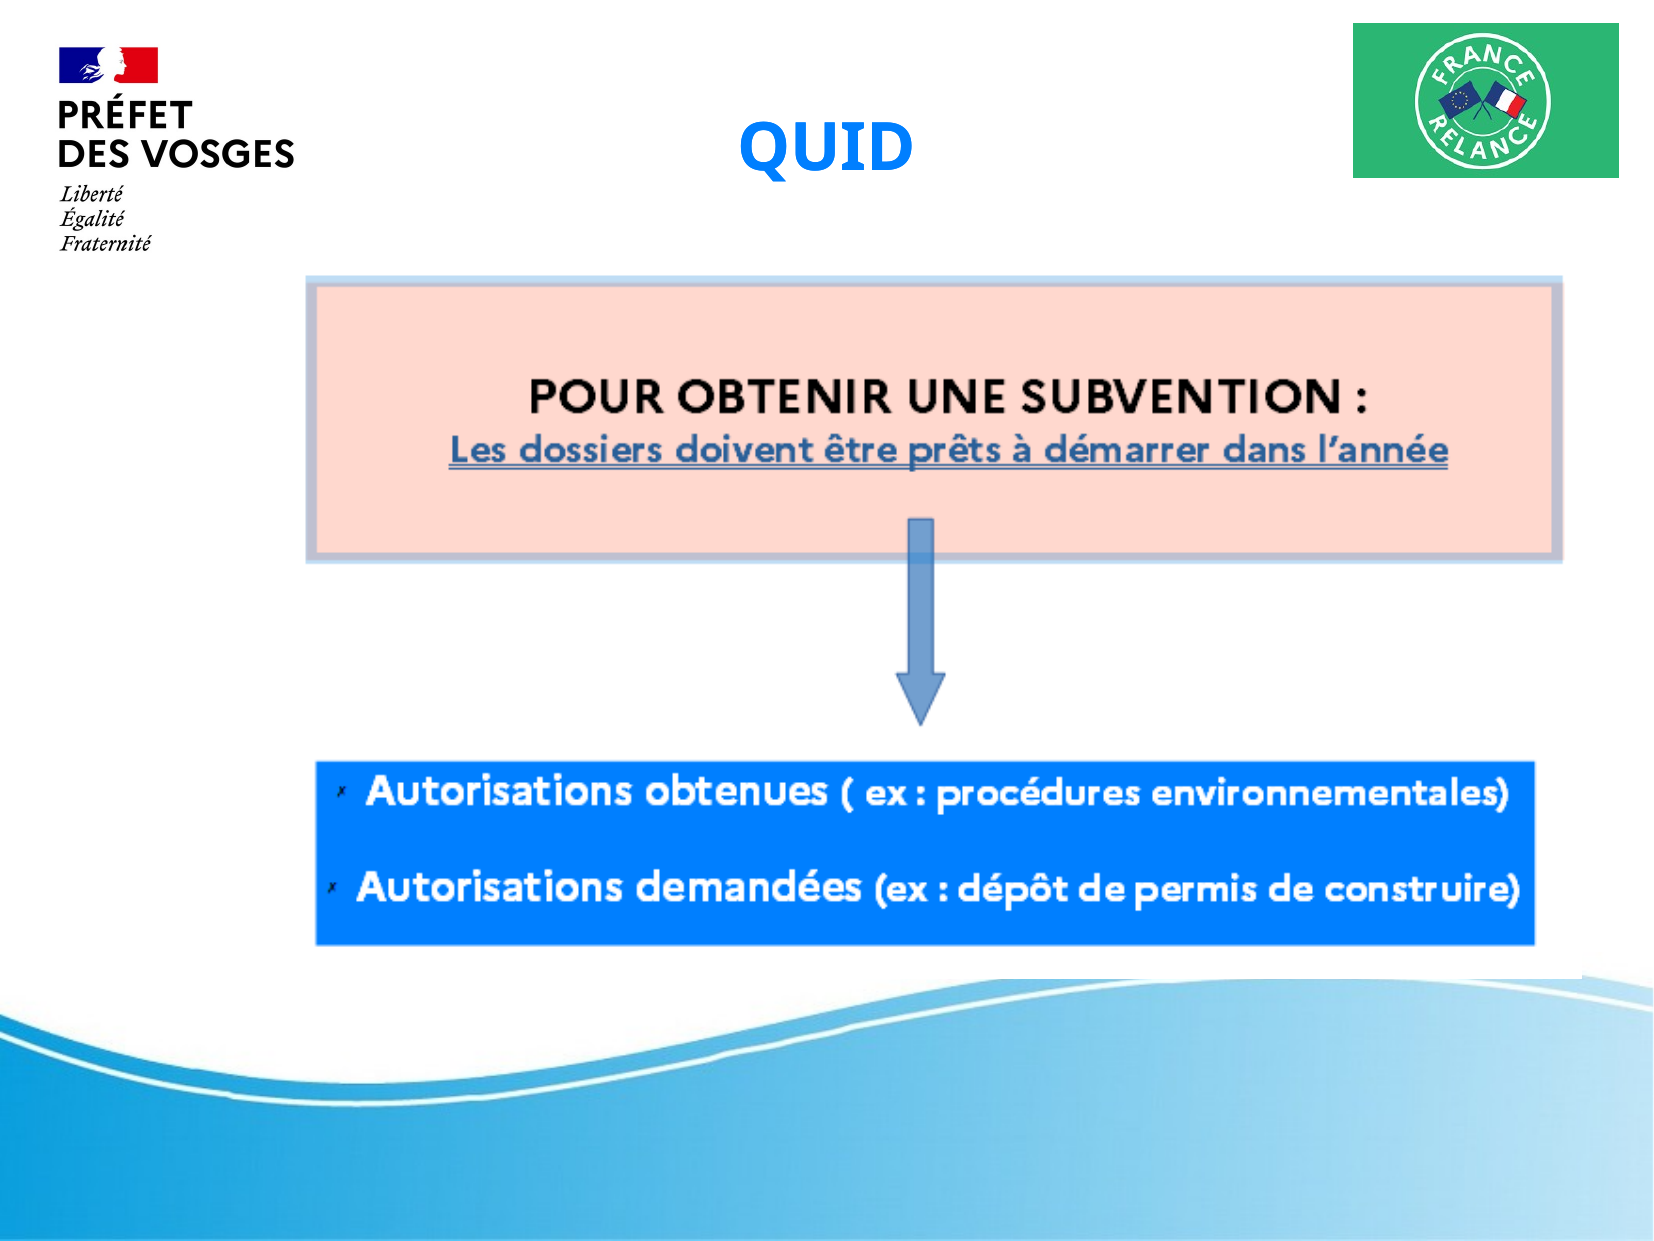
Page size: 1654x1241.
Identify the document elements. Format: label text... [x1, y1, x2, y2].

title QUID [82, 40, 1571, 249]
picture [1353, 23, 1619, 178]
picture [0, 11, 1654, 1241]
